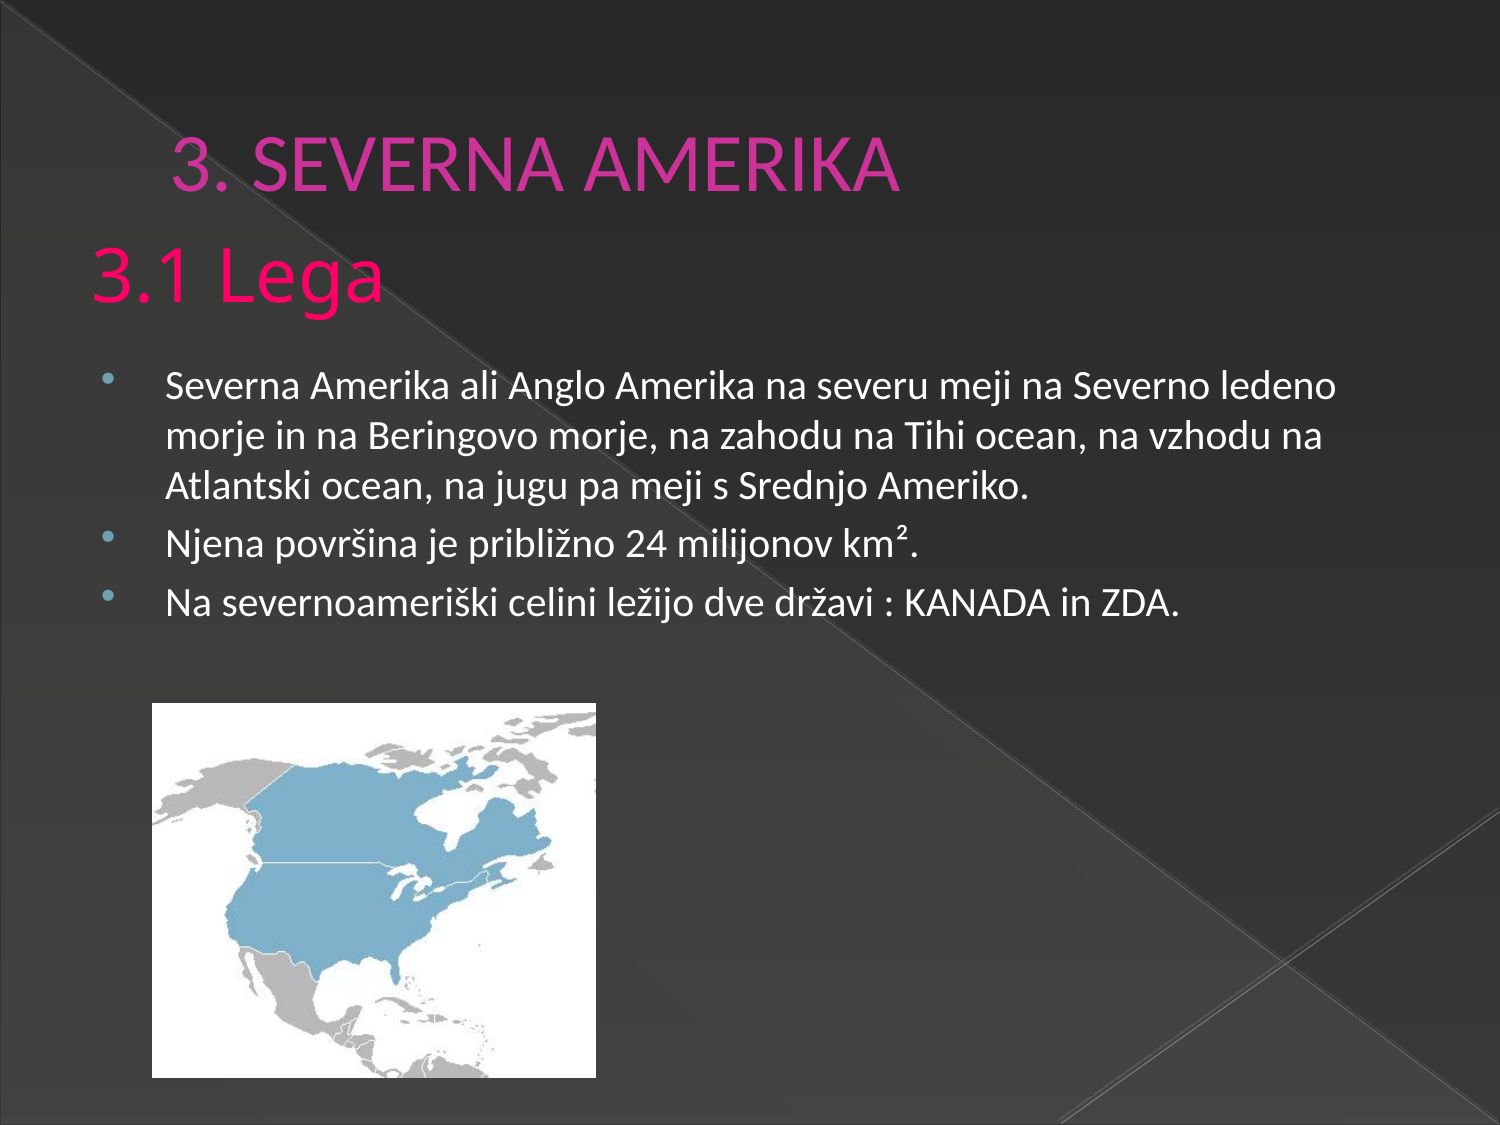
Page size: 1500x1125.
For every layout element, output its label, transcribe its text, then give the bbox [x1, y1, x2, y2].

picture [152, 703, 596, 1079]
list Severna Amerika ali Anglo Amerika na severu meji na Severno ledeno morje in na Beringovo morje, na zahodu na Tihi ocean, na vzhodu na Atlantski ocean, na jugu pa meji s Srednjo Ameriko. Njena površina je približno 24 milijonov km². Na severnoameriški celini ležijo dve državi : KANADA in ZDA. [76, 350, 1427, 1088]
text_box 3.1 Lega [76, 219, 1164, 325]
title 3. SEVERNA AMERIKA [75, 43, 1425, 274]
